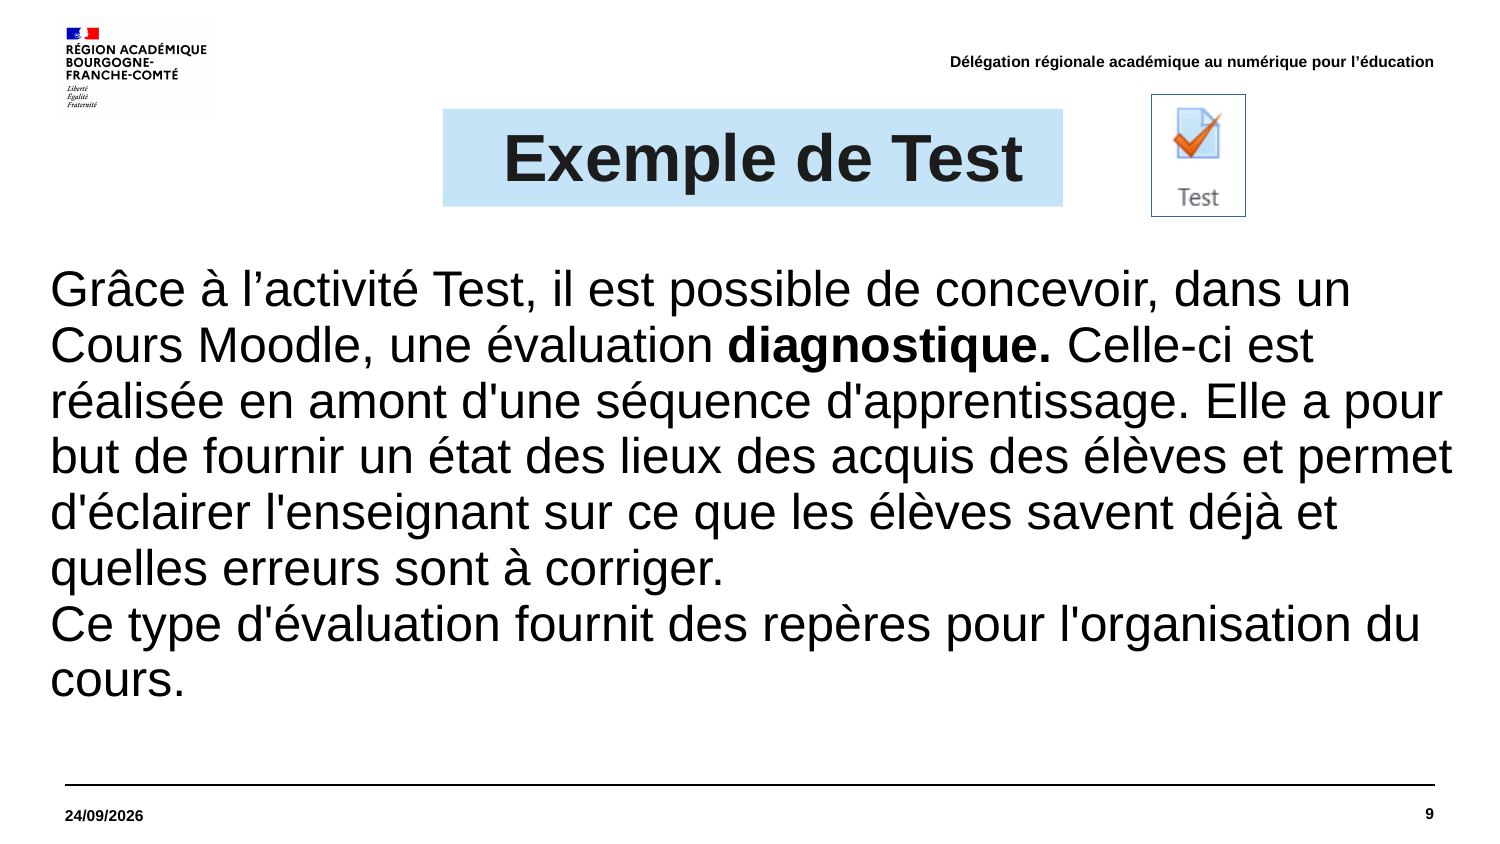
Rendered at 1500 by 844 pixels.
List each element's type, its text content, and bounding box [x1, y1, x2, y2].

text_box Délégation régionale académique au numérique pour l’éducation [944, 32, 1435, 91]
text_box Grâce à l’activité Test, il est possible de concevoir, dans un Cours Moodle, une évaluation diagnostique. Celle-ci est réalisée en amont d'une séquence d'apprentissage. Elle a pour but de fournir un état des lieux des acquis des élèves et permet d'éclairer l'enseignant sur ce que les élèves savent déjà et quelles erreurs sont à corriger. Ce type d'évaluation fournit des repères pour l'organisation du cours. [35, 253, 1483, 771]
text_box <numéro> [1213, 784, 1435, 843]
text_box 10/01/2023 [64, 787, 245, 843]
picture [1151, 94, 1246, 217]
text_box Exemple de Test [442, 108, 1063, 207]
picture [55, 16, 218, 119]
